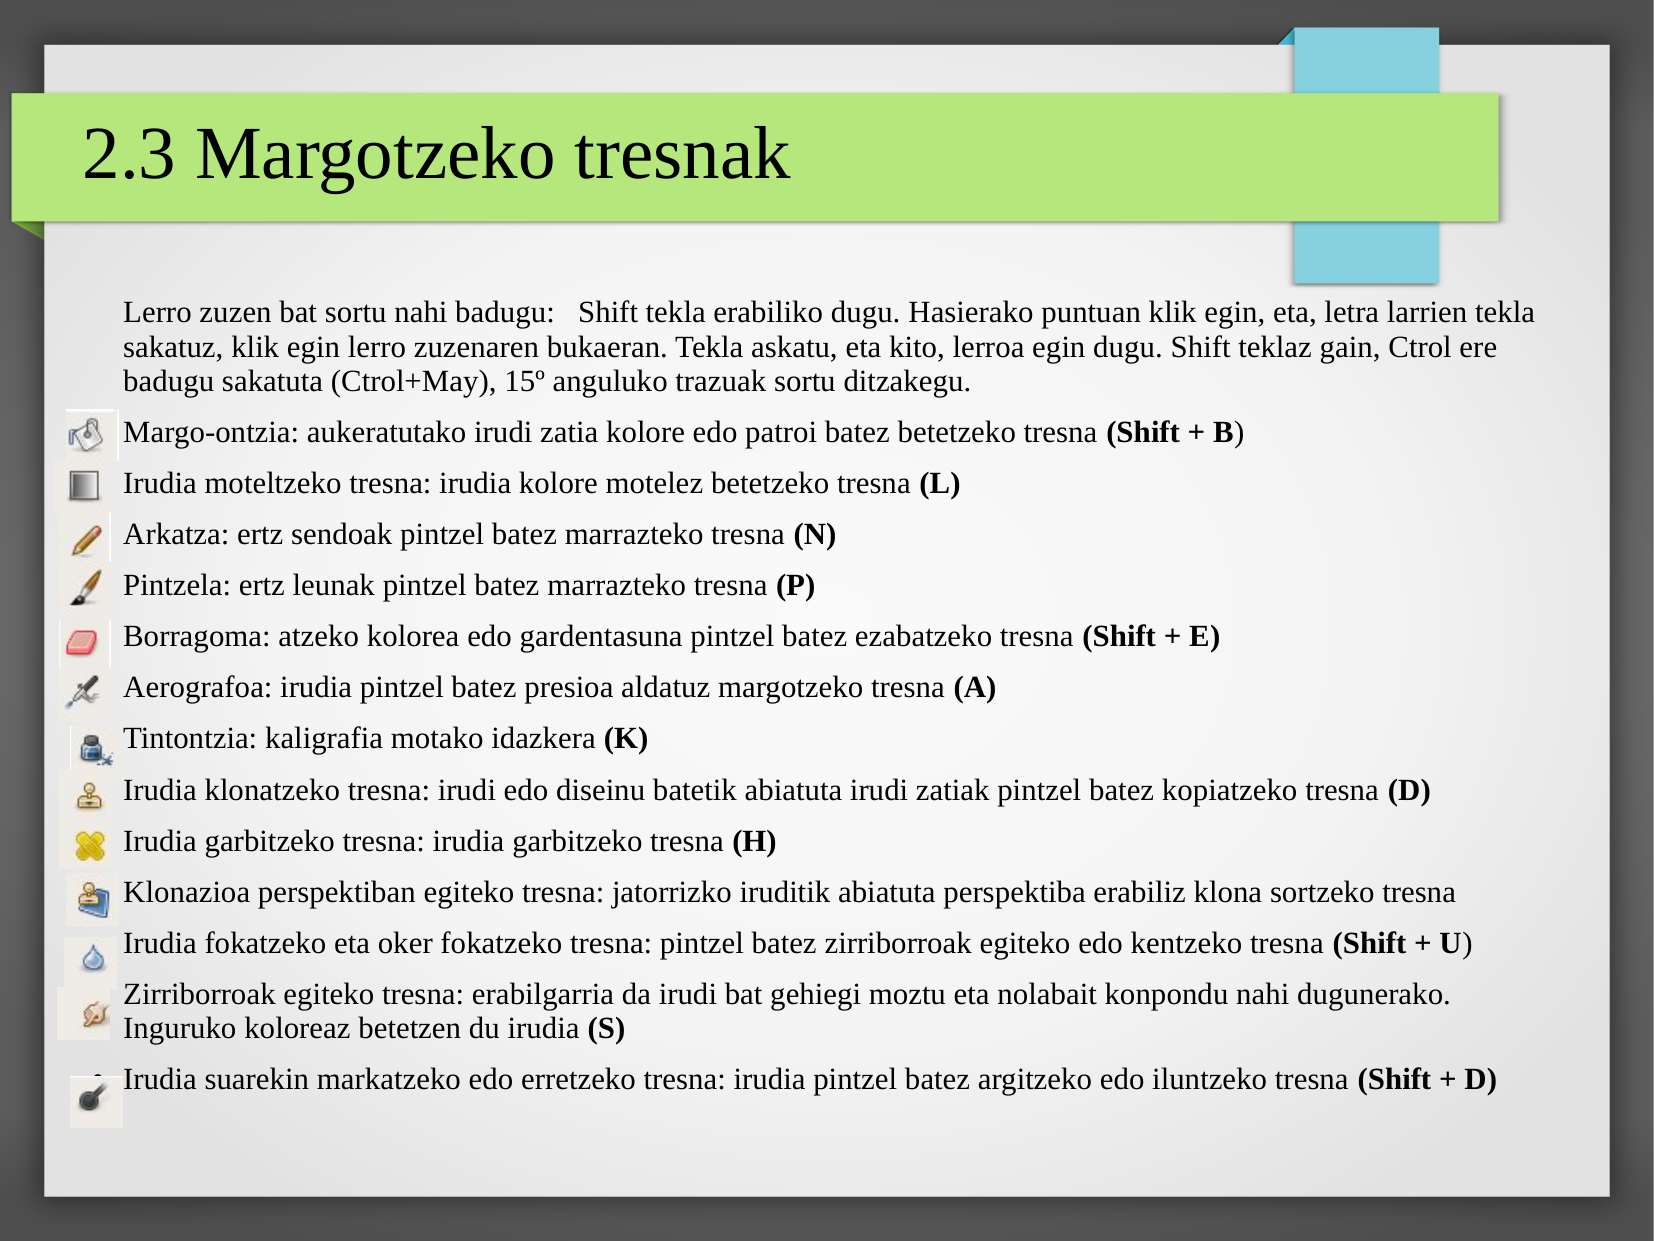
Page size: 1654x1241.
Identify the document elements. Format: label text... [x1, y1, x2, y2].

title 2.3 Margotzeko tresnak [82, 94, 1264, 213]
picture [0, 0, 1654, 1241]
list Lerro zuzen bat sortu nahi badugu: Shift tekla erabiliko dugu. Hasierako puntuan klik egin, eta, letra larrien tekla sakatuz, klik egin lerro zuzenaren bukaeran. Tekla askatu, eta kito, lerroa egin dugu. Shift teklaz gain, Ctrol ere badugu sakatuta (Ctrol+May), 15º anguluko trazuak sortu ditzakegu. Margo-ontzia: aukeratutako irudi zatia kolore edo patroi batez betetzeko tresna (Shift + B) Irudia moteltzeko tresna: irudia kolore motelez betetzeko tresna (L) Arkatza: ertz sendoak pintzel batez marrazteko tresna (N) Pintzela: ertz leunak pintzel batez marrazteko tresna (P) Borragoma: atzeko kolorea edo gardentasuna pintzel batez ezabatzeko tresna (Shift + E) Aerografoa: irudia pintzel batez presioa aldatuz margotzeko tresna (A) Tintontzia: kaligrafia motako idazkera (K) Irudia klonatzeko tresna: irudi edo diseinu batetik abiatuta irudi zatiak pintzel batez kopiatzeko tresna (D) Irudia garbitzeko tresna: irudia garbitzeko tresna (H) Klonazioa perspektiban egiteko tresna: jatorrizko iruditik abiatuta perspektiba erabiliz klona sortzeko tresna Irudia fokatzeko eta oker fokatzeko tresna: pintzel batez zirriborroak egiteko edo kentzeko tresna (Shift + U) Zirriborroak egiteko tresna: erabilgarria da irudi bat gehiegi moztu eta nolabait konpondu nahi dugunerako. Inguruko koloreaz betetzen du irudia (S) Irudia suarekin markatzeko edo erretzeko tresna: irudia pintzel batez argitzeko edo iluntzeko tresna (Shift + D) [82, 295, 1571, 1123]
